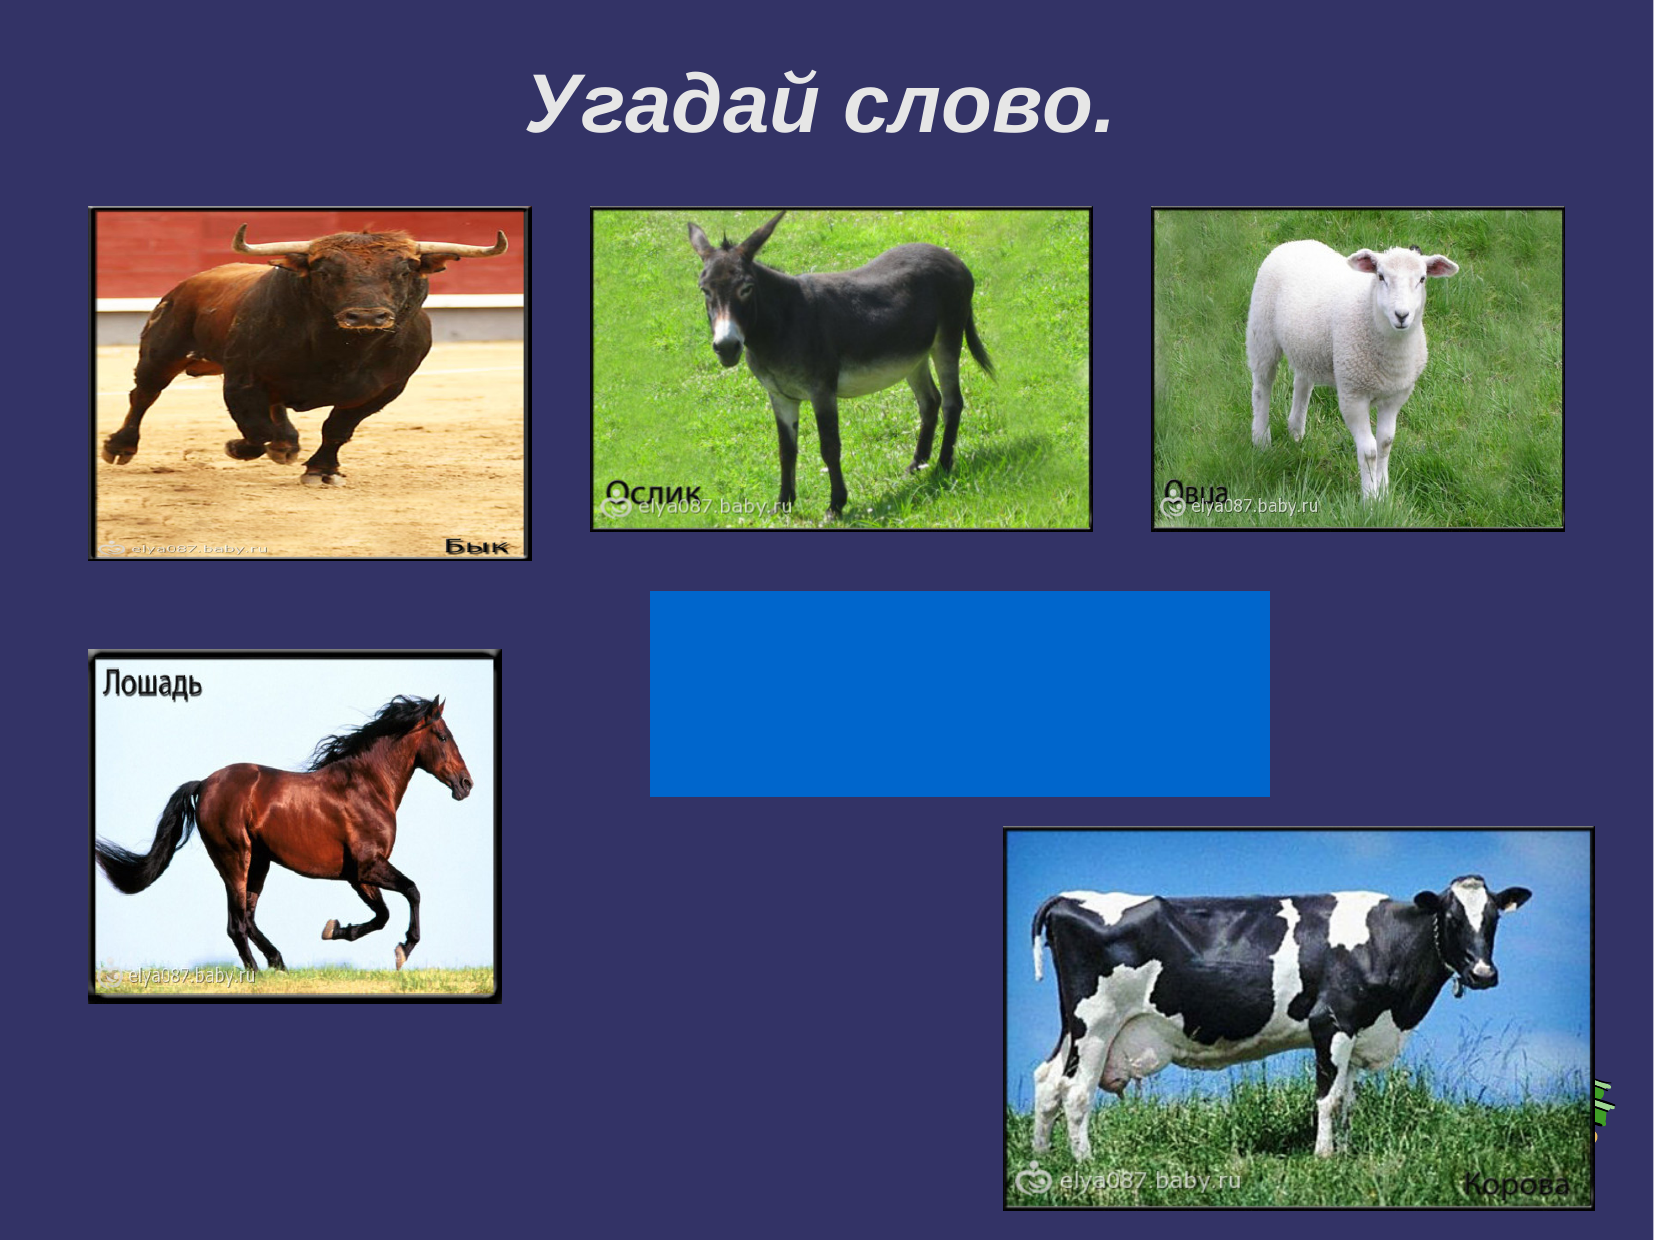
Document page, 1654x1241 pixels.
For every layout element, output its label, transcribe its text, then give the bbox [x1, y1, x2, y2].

title Угадай слово. [76, 7, 1565, 200]
picture [1151, 206, 1565, 532]
table_header [805, 591, 969, 797]
table_header [650, 591, 805, 797]
picture [88, 649, 502, 1004]
table_header [1115, 591, 1270, 797]
table_header [969, 591, 1115, 797]
picture [1003, 826, 1595, 1211]
picture [590, 206, 1093, 532]
picture [88, 206, 532, 562]
